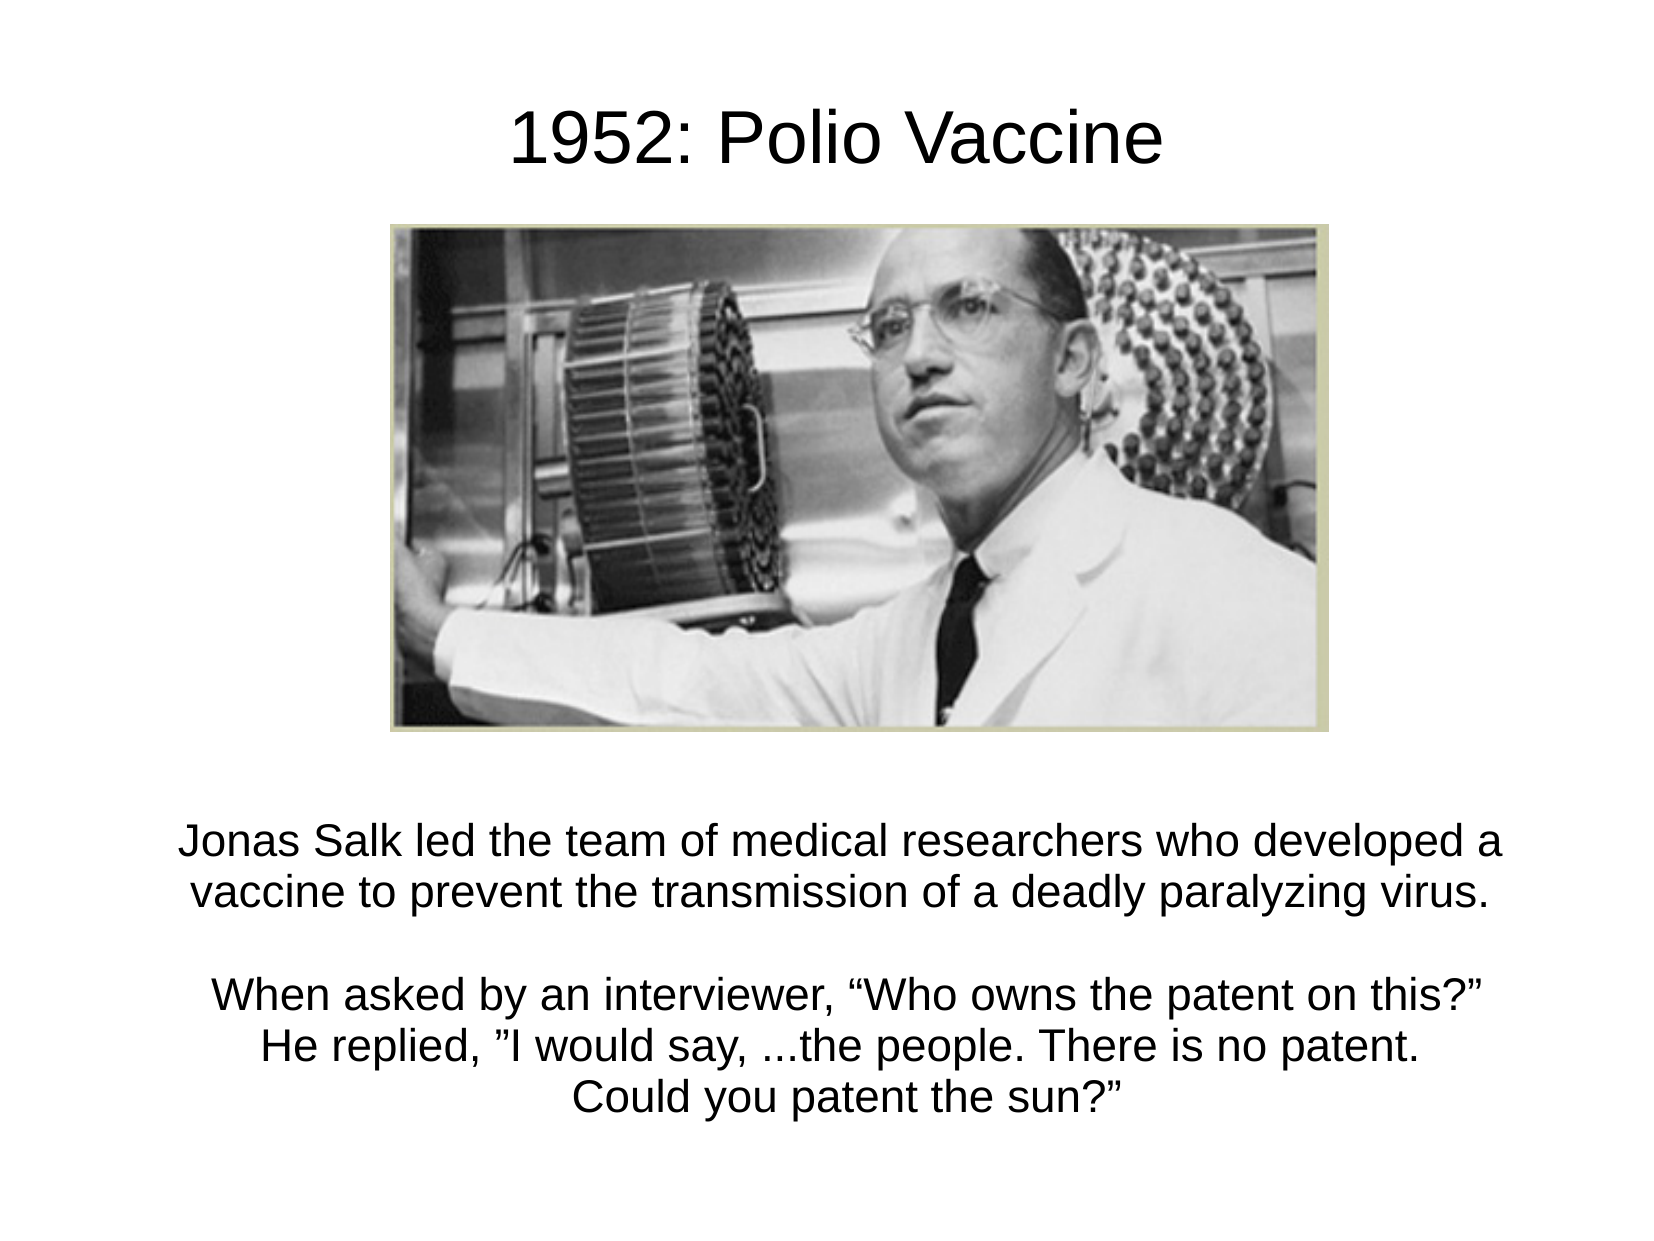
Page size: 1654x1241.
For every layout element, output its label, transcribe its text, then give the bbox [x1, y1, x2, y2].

title 1952: Polio Vaccine [82, 49, 1571, 226]
picture [390, 224, 1329, 732]
subtitle Jonas Salk led the team of medical researchers who developed a vaccine to prevent the transmission of a deadly paralyzing virus. When asked by an interviewer, “Who owns the patent on this?” He replied, ”I would say, ...the people. There is no patent. Could you patent the sun?” [89, 798, 1606, 1140]
